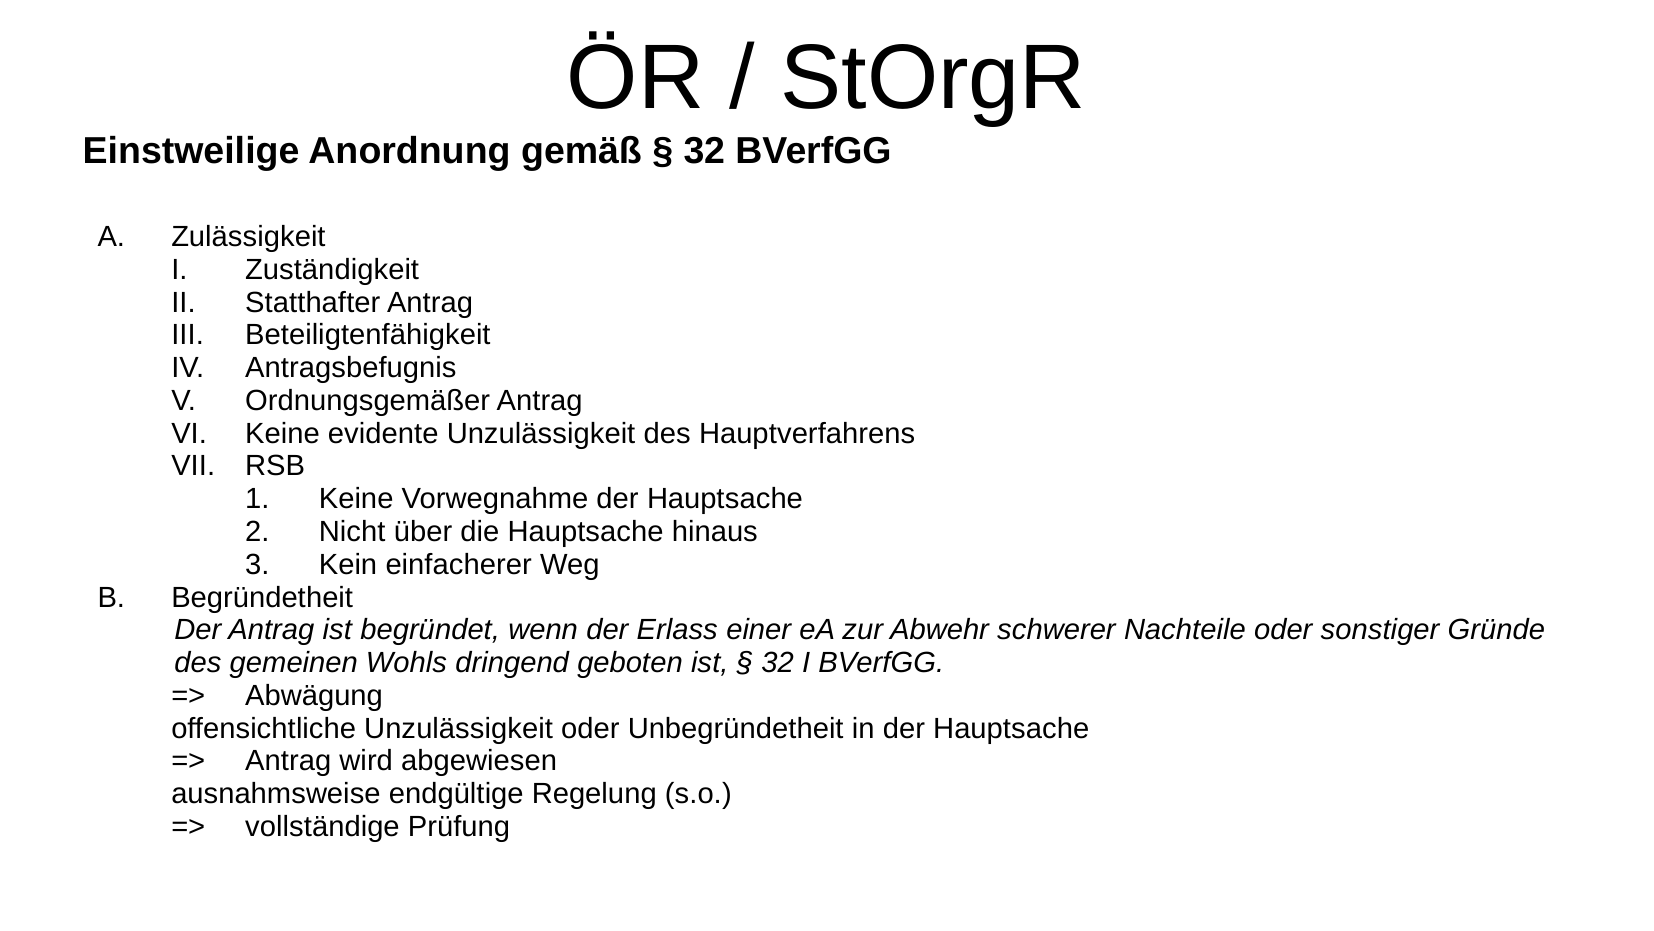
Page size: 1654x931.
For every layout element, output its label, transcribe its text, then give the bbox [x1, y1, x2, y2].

text_box A. Zulässigkeit I. Zuständigkeit II. Statthafter Antrag III. Beteiligtenfähigkeit IV. Antragsbefugnis V. Ordnungsgemäßer Antrag VI. Keine evidente Unzulässigkeit des Hauptverfahrens VII. RSB 1. Keine Vorwegnahme der Hauptsache 2. Nicht über die Hauptsache hinaus 3. Kein einfacherer Weg B. Begründetheit Der Antrag ist begründet, wenn der Erlass einer eA zur Abwehr schwerer Nachteile oder sonstiger Gründe des gemeinen Wohls dringend geboten ist, § 32 I BVerfGG. => Abwägung offensichtliche Unzulässigkeit oder Unbegründetheit in der Hauptsache => Antrag wird abgewiesen ausnahmsweise endgültige Regelung (s.o.) => vollständige Prüfung [82, 212, 1571, 851]
title ÖR / StOrgR [82, 23, 1571, 129]
list Einstweilige Anordnung gemäß § 32 BVerfGG [82, 129, 1571, 212]
